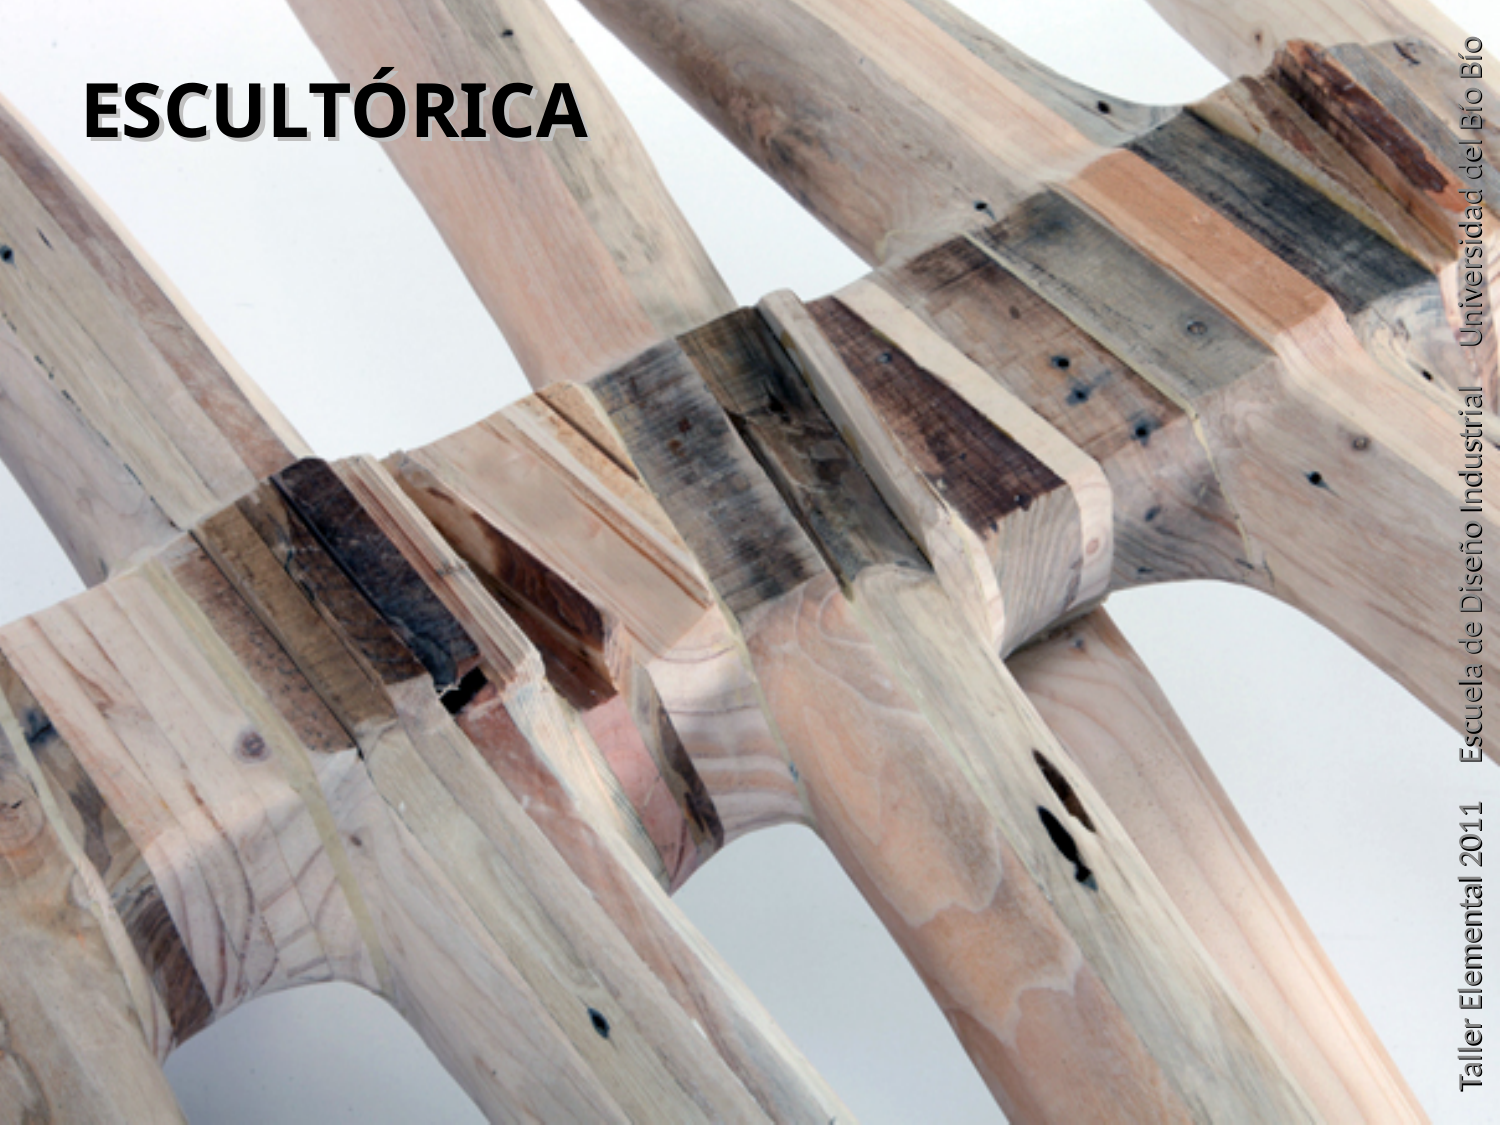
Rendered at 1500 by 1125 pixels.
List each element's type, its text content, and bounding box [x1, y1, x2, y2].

text_box Taller Elemental 2011 Escuela de Diseño Industrial Universidad del Bío Bío [1435, 0, 1500, 1106]
text_box ESCULTÓRICA [64, 54, 762, 161]
picture [0, 0, 1500, 1125]
